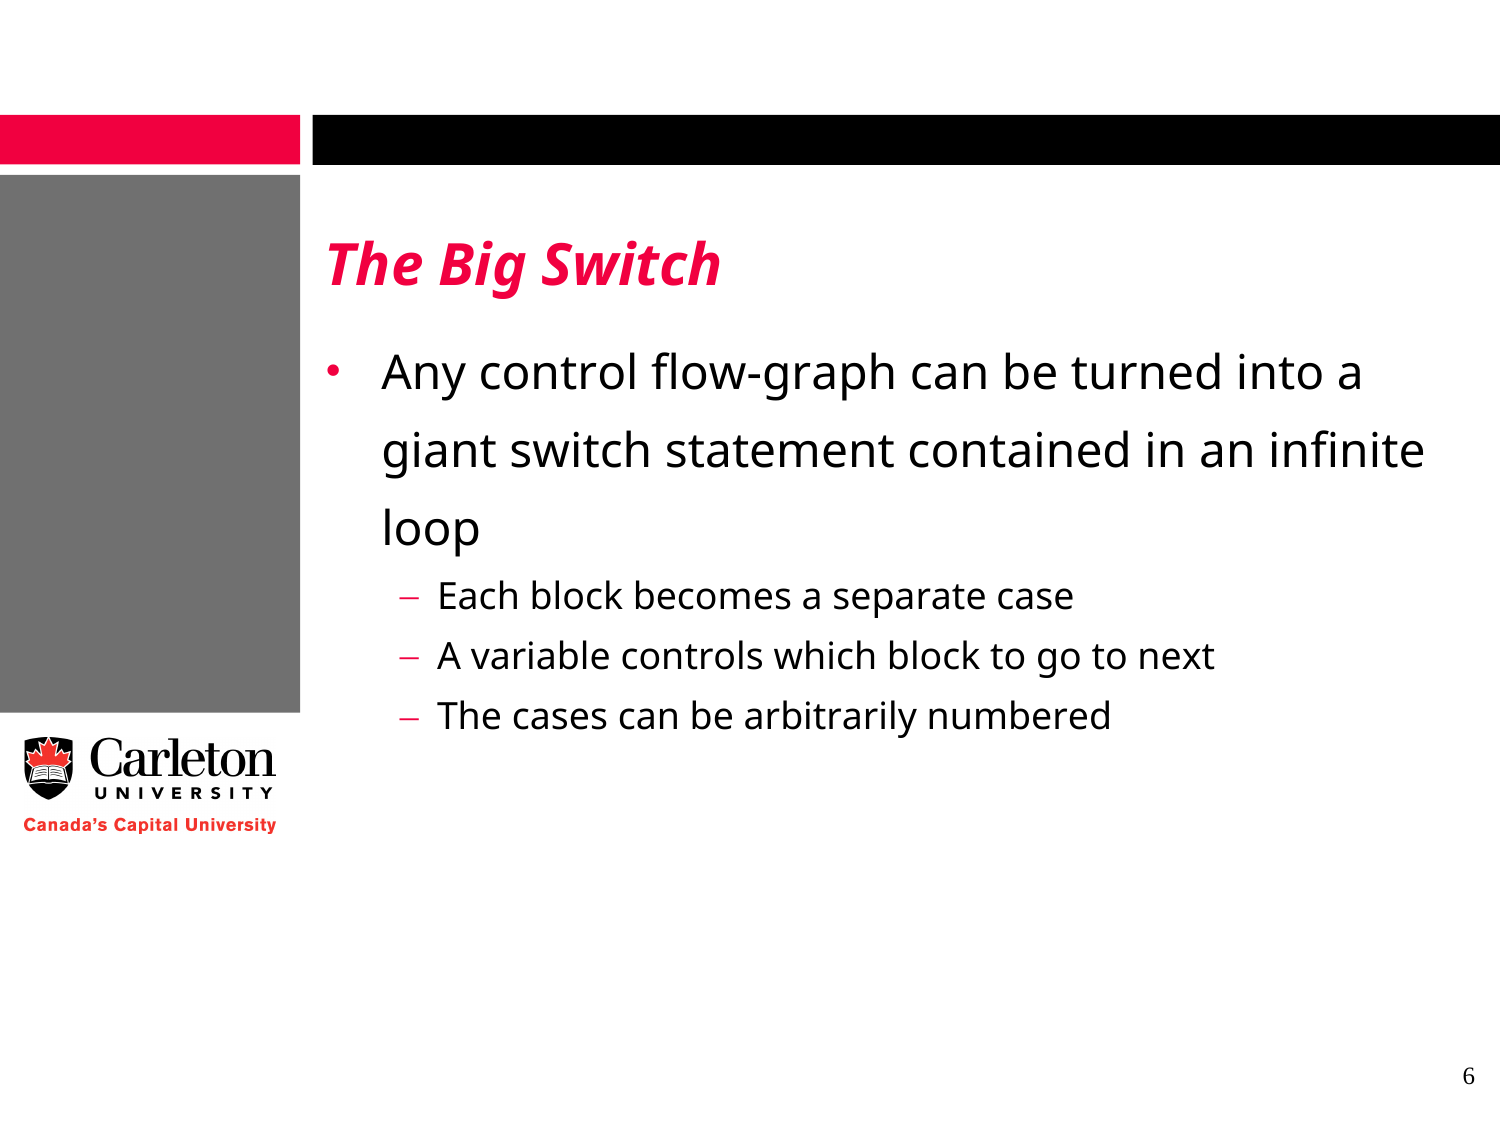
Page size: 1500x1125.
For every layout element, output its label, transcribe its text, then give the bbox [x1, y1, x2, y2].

picture [24, 737, 276, 834]
list Any control flow-graph can be turned into a giant switch statement contained in an infinite loop Each block becomes a separate case A variable controls which block to go to next The cases can be arbitrarily numbered [324, 324, 1450, 1068]
title The Big Switch [324, 187, 1450, 324]
